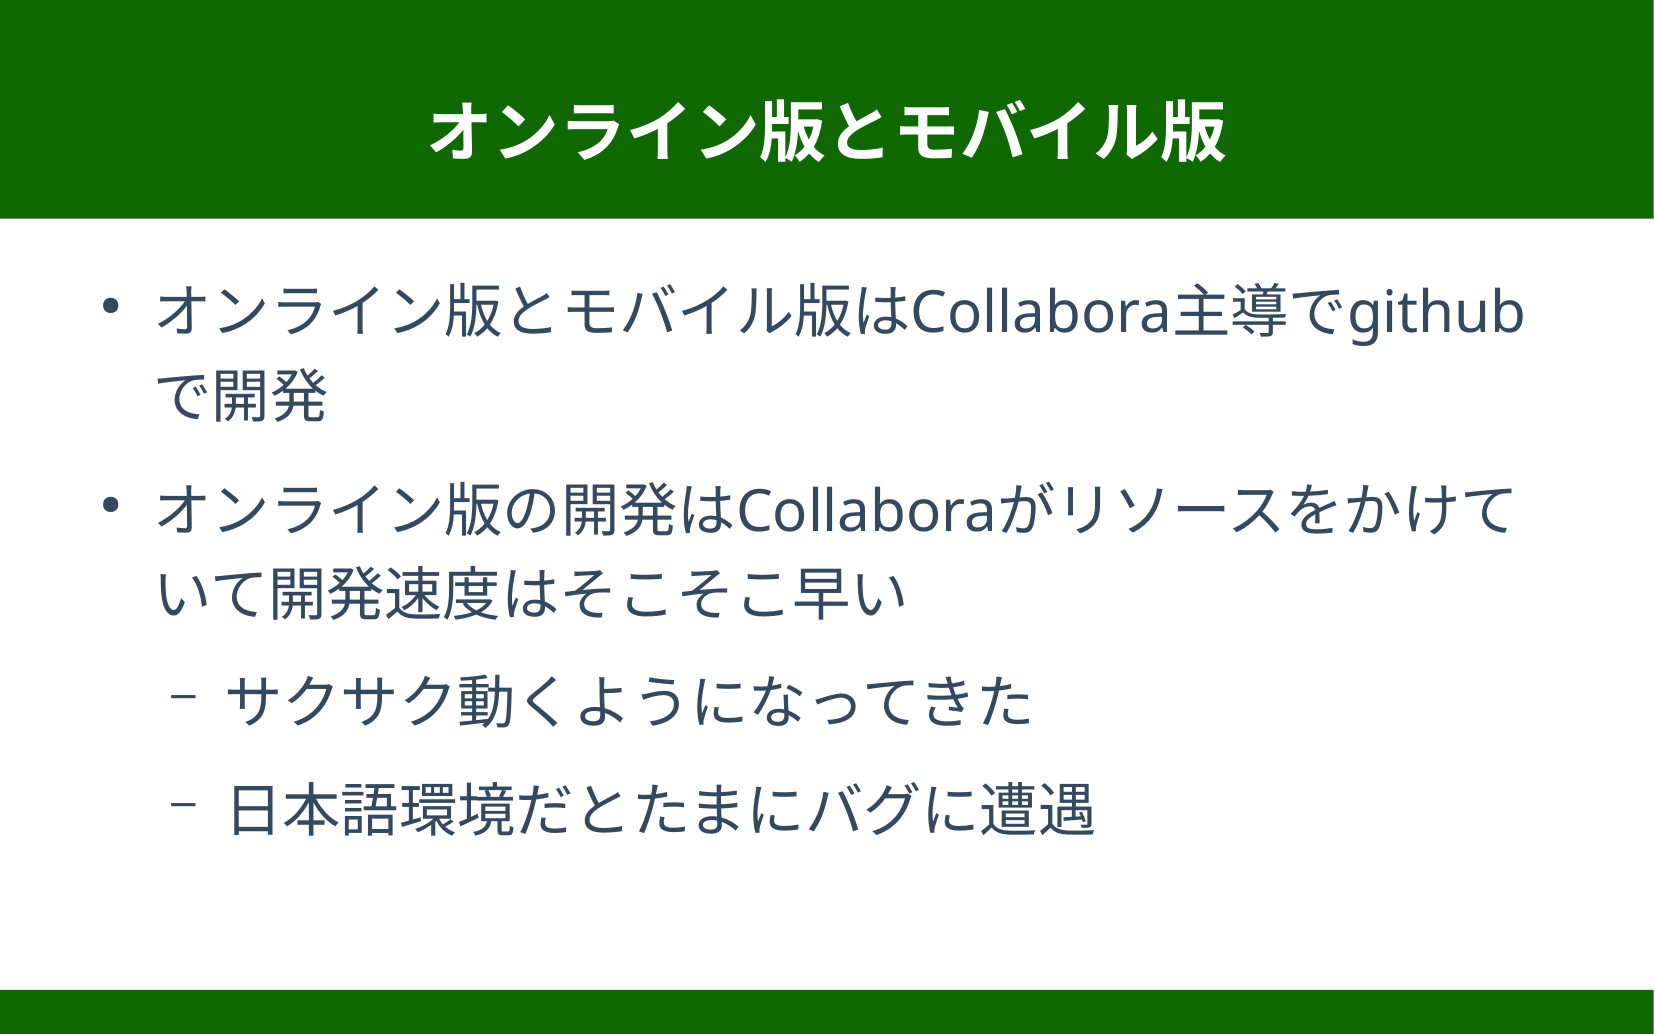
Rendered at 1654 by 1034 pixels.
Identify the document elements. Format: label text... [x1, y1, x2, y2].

title オンライン版とモバイル版 [82, 41, 1571, 214]
list オンライン版とモバイル版はCollabora主導でgithubで開発 オンライン版の開発はCollaboraがリソースをかけていて開発速度はそこそこ早い サクサク動くようになってきた 日本語環境だとたまにバグに遭遇 [82, 265, 1571, 957]
